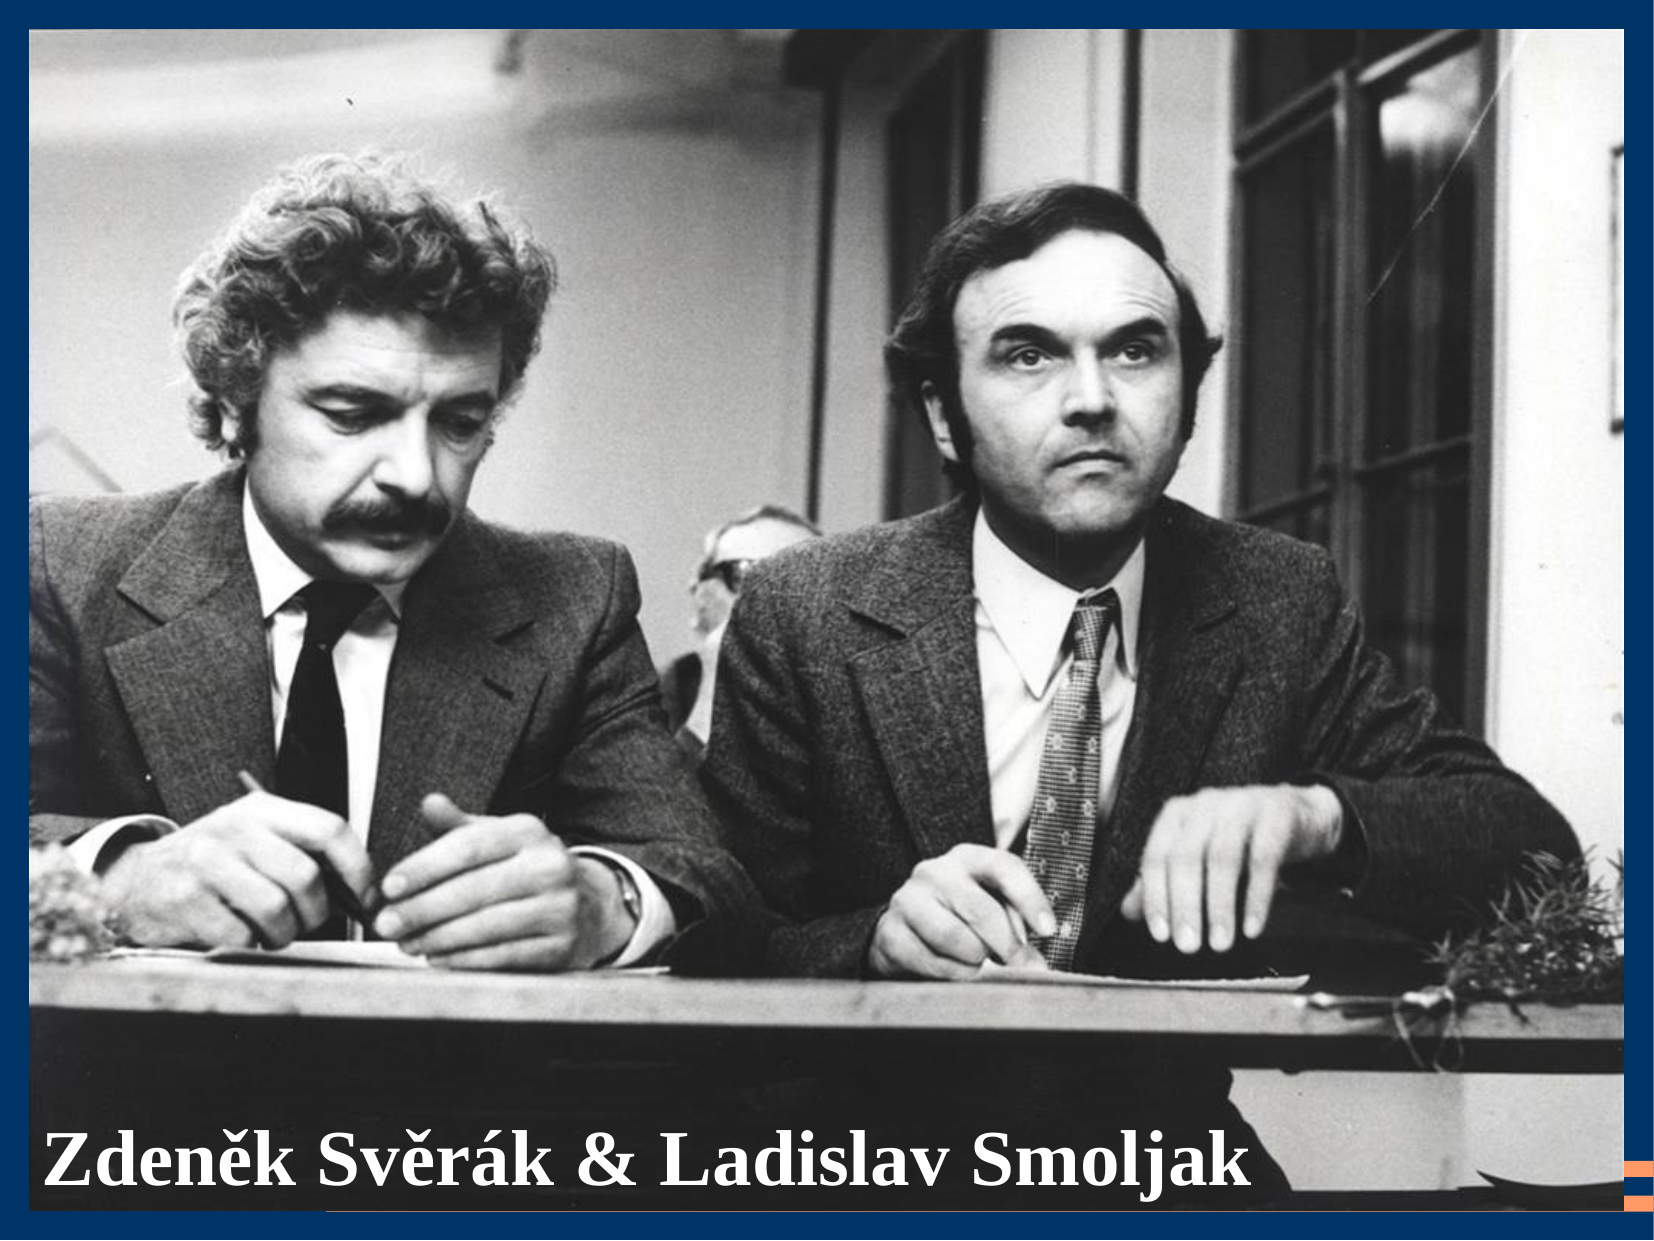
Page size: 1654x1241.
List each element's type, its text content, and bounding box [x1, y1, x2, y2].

title Zdeněk Svěrák & Ladislav Smoljak [41, 1039, 1329, 1241]
picture [29, 29, 1624, 1211]
